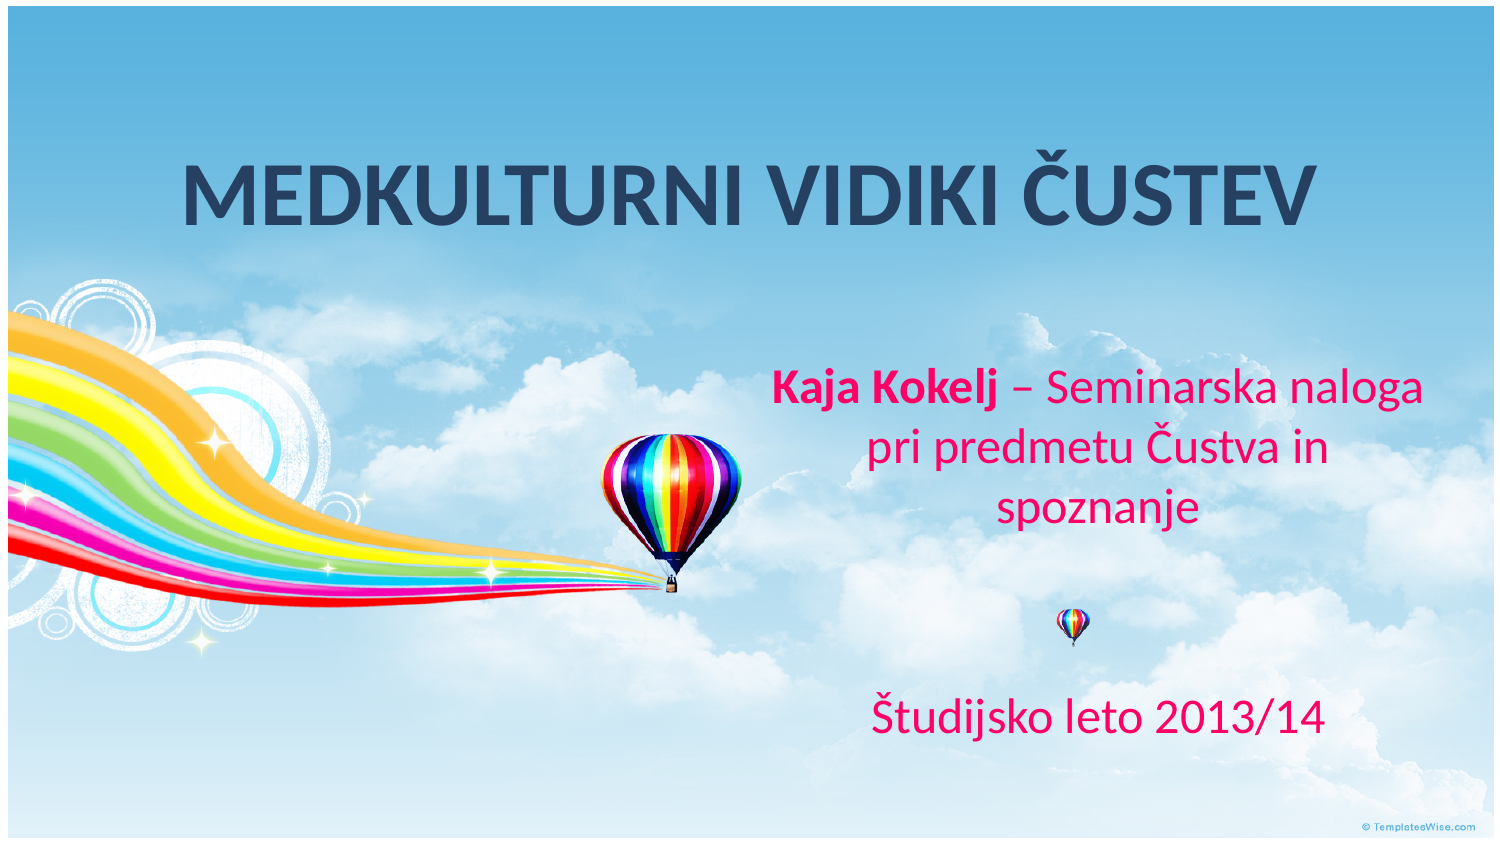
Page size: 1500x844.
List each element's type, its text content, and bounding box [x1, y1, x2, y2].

picture [0, 0, 1500, 844]
title MEDKULTURNI VIDIKI ČUSTEV [112, 120, 1388, 257]
subtitle Kaja Kokelj – Seminarska naloga pri predmetu Čustva in spoznanje Študijsko leto 2013/14 [750, 256, 1447, 765]
